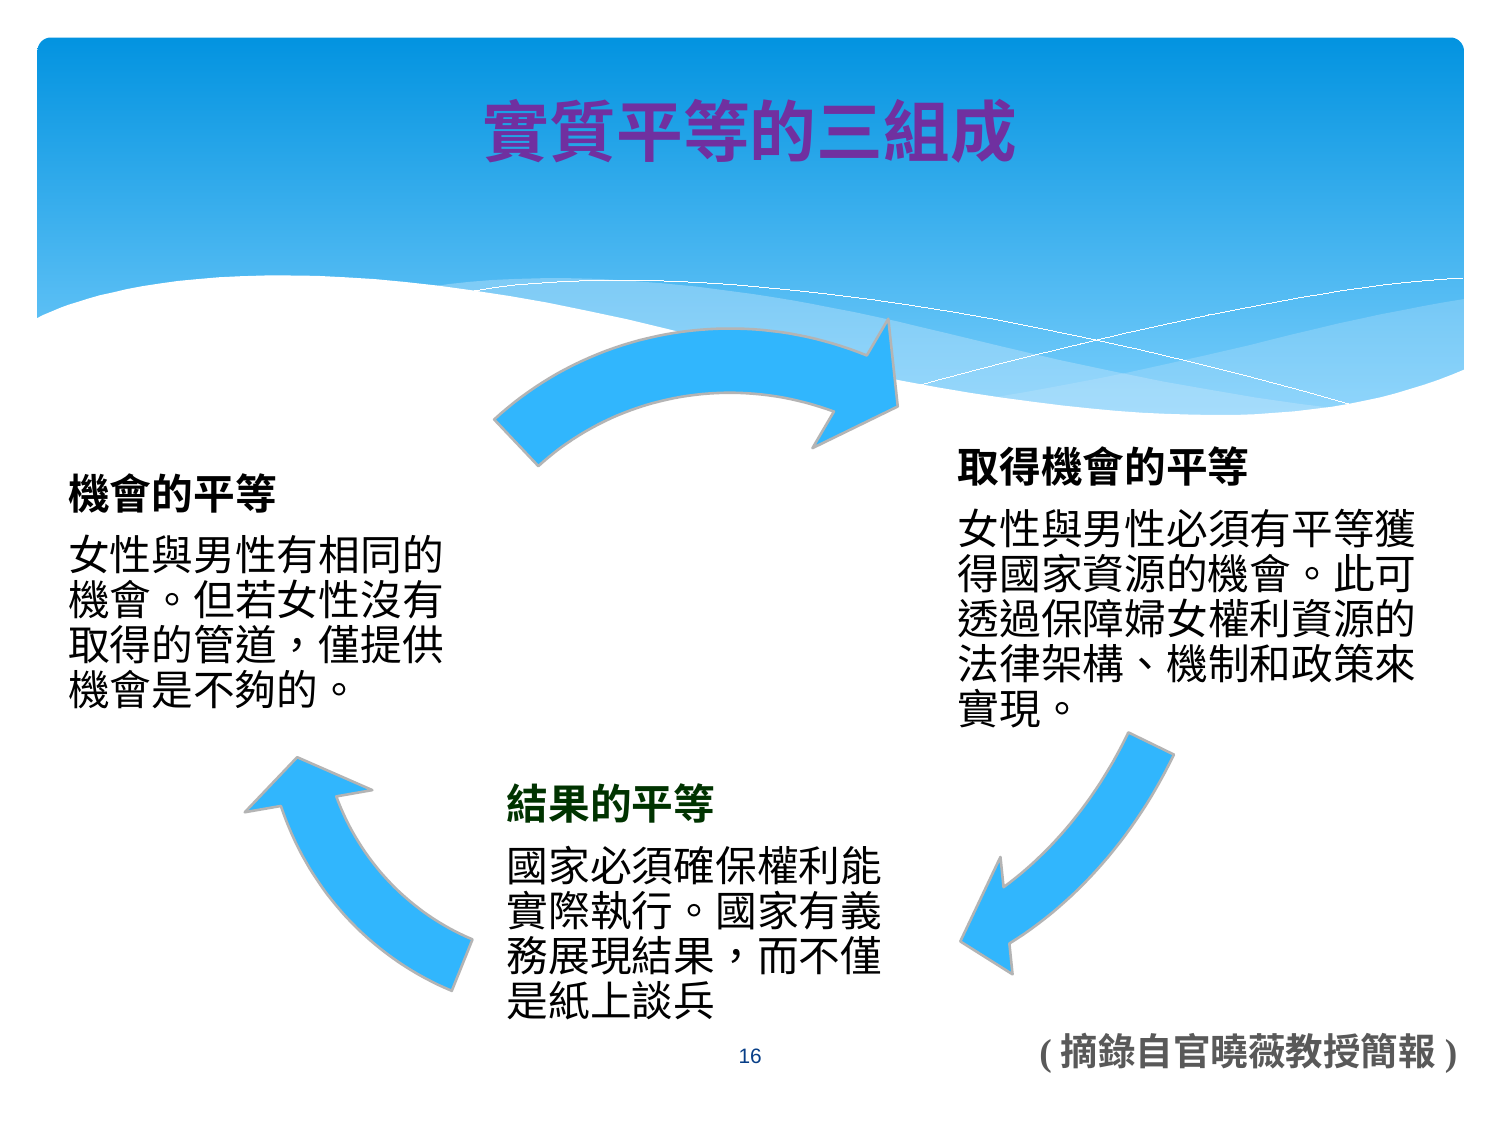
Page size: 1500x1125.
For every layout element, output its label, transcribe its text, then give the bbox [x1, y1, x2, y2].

text_box 取得機會的平等 女性與男性必須有平等獲得國家資源的機會。此可透過保障婦女權利資源的法律架構、機制和政策來實現。 [954, 440, 1454, 740]
text_box [960, 740, 1174, 975]
text_box 結果的平等 國家必須確保權利能實際執行。國家有義務展現結果，而不僅是紙上談兵 [503, 754, 918, 1055]
text_box 機會的平等 女性與男性有相同的機會。但若女性沒有取得的管道，僅提供機會是不夠的。 [65, 444, 479, 744]
text_box (摘錄自官曉薇教授簡報) [1010, 1000, 1473, 1085]
text_box [494, 318, 898, 467]
title 實質平等的三組成 [50, 66, 1451, 194]
text_box 16 [654, 1055, 846, 1086]
text_box [244, 757, 473, 991]
